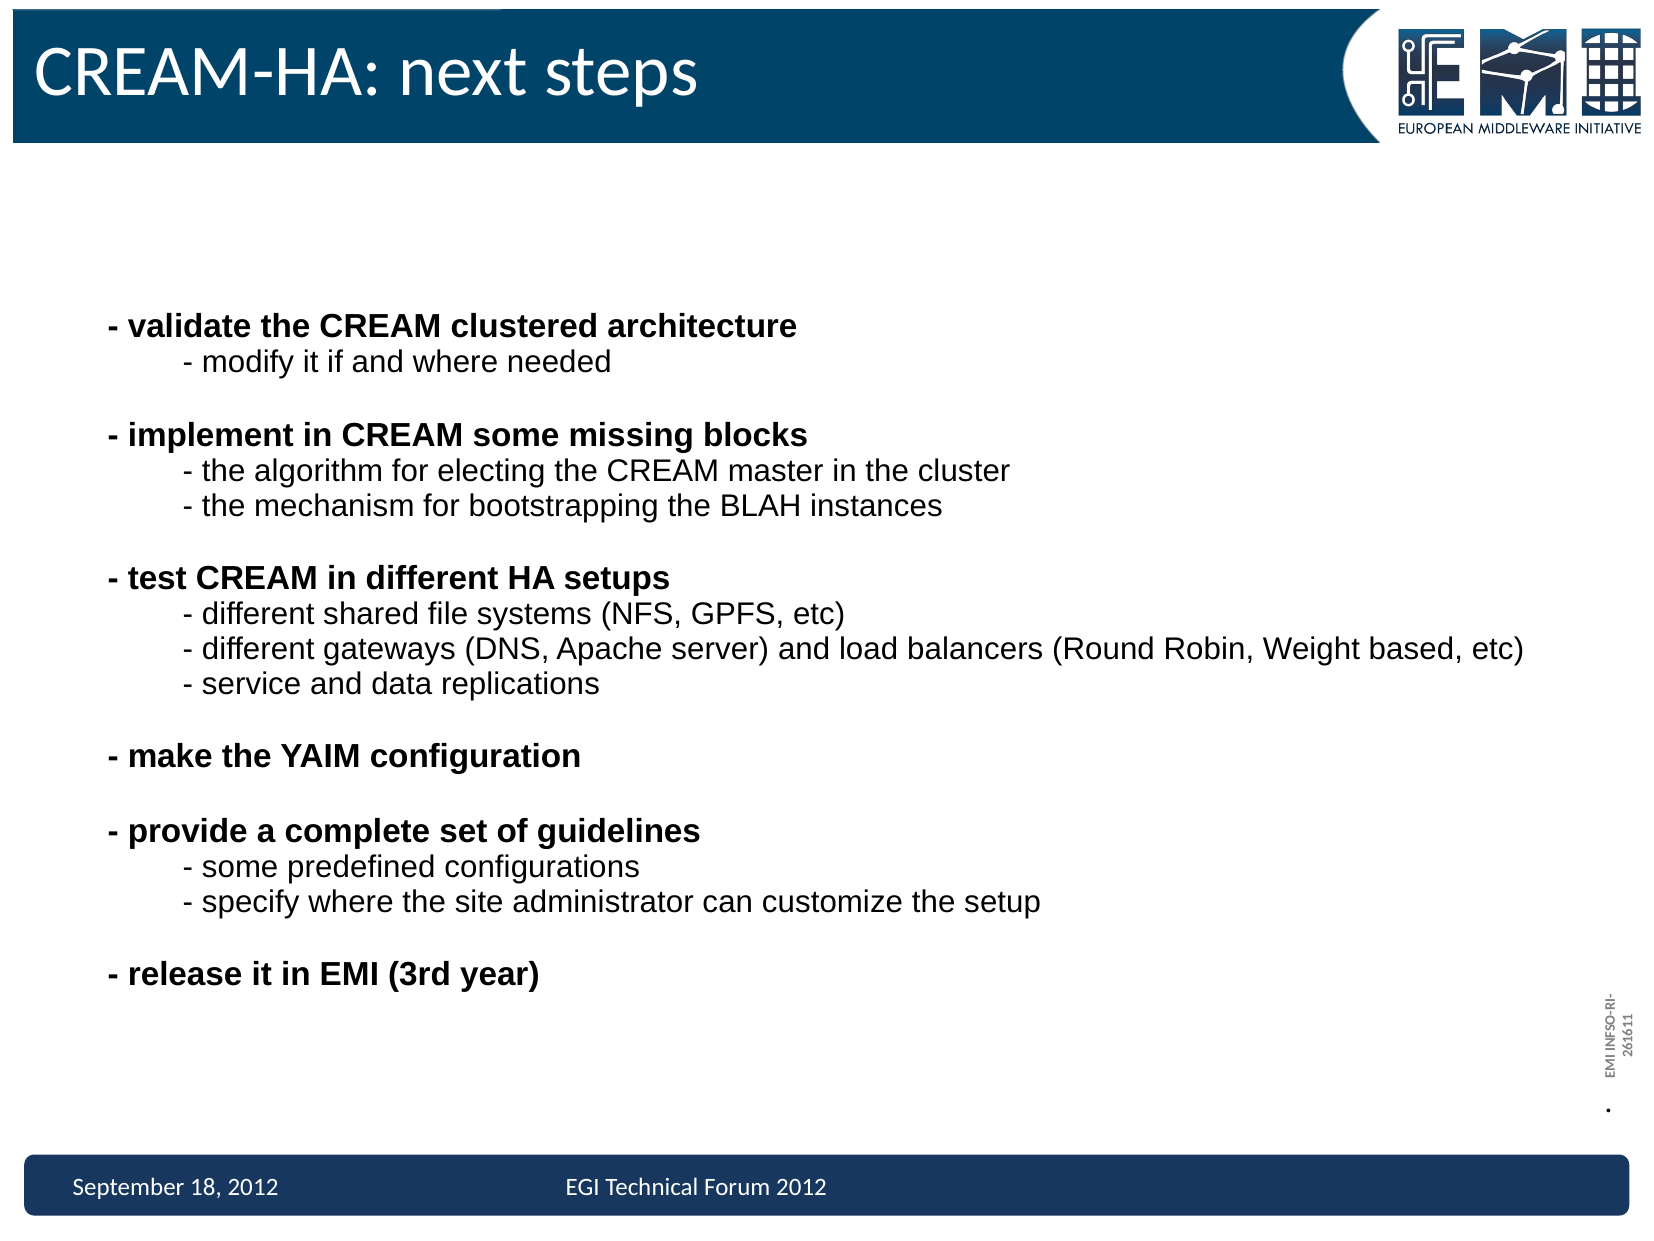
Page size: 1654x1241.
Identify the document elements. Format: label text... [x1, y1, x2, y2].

picture [1368, 139, 1380, 143]
picture [1365, 9, 1380, 16]
picture [12, 9, 1348, 143]
title CREAM-HA: next steps [17, 16, 1506, 139]
text_box - validate the CREAM clustered architecture - modify it if and where needed - implement in CREAM some missing blocks - the algorithm for electing the CREAM master in the cluster - the mechanism for bootstrapping the BLAH instances - test CREAM in different HA setups - different shared file systems (NFS, GPFS, etc) - different gateways (DNS, Apache server) and load balancers (Round Robin, Weight based, etc) - service and data replications - make the YAIM configuration - provide a complete set of guidelines - some predefined configurations - specify where the site administrator can customize the setup - release it in EMI (3rd year) [93, 300, 1560, 1241]
picture [1506, 28, 1641, 134]
picture [27, 139, 1363, 143]
